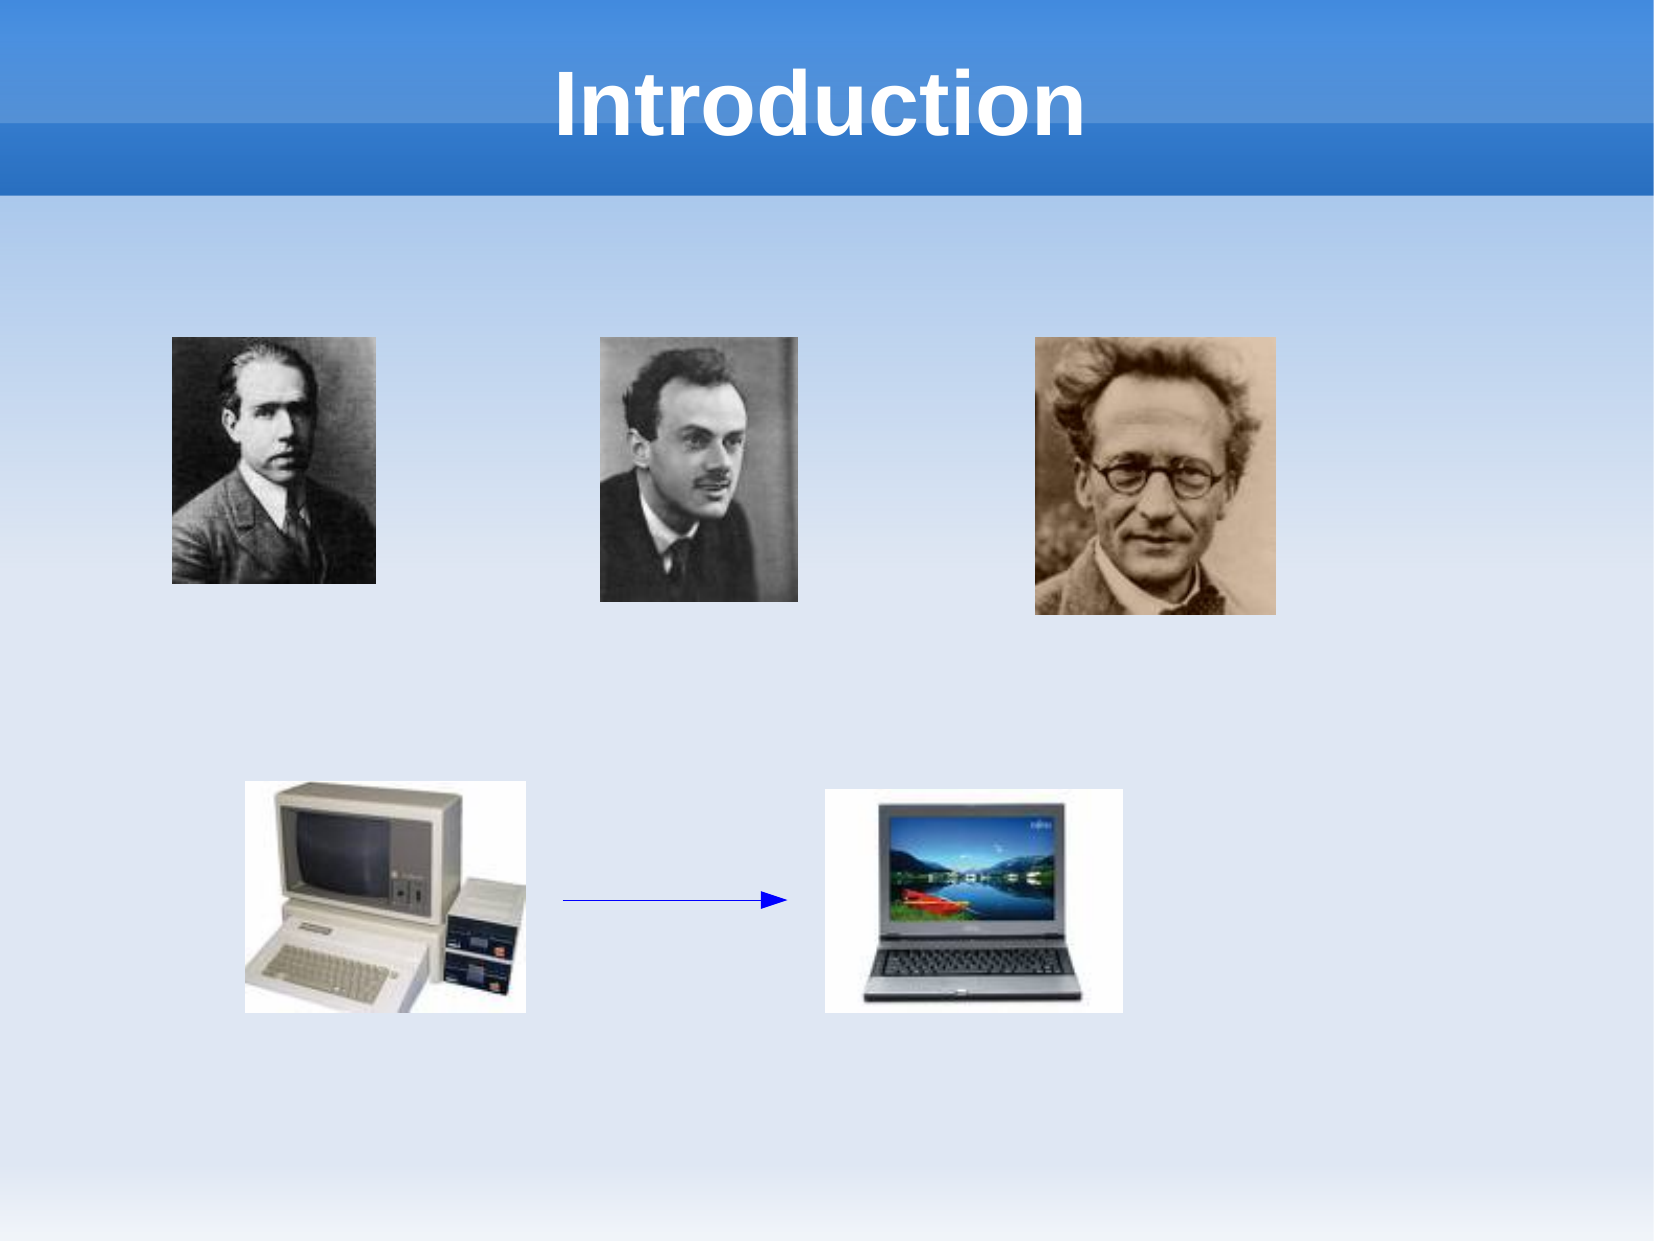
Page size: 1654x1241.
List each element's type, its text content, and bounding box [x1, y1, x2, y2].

title Introduction [76, 7, 1565, 200]
picture [0, 0, 1654, 1241]
